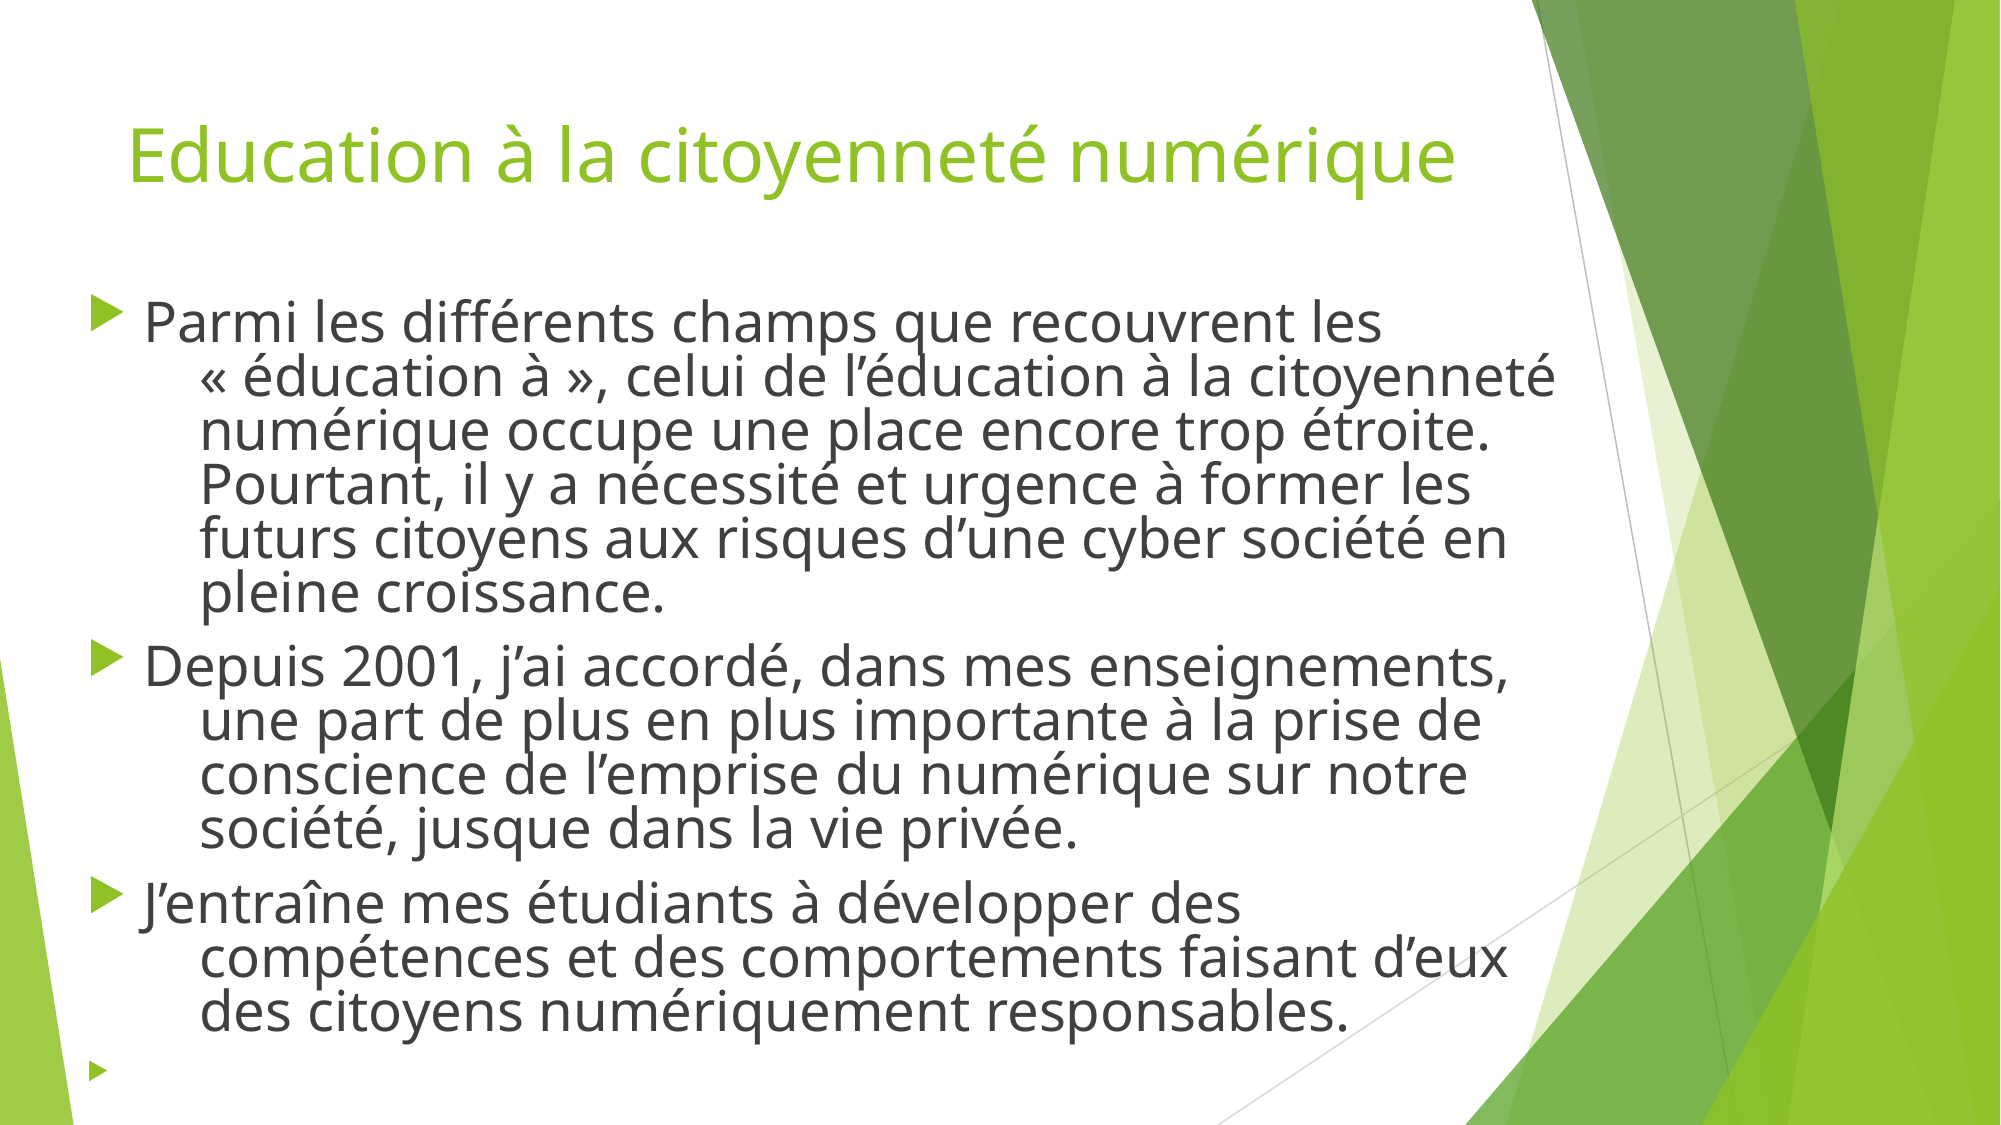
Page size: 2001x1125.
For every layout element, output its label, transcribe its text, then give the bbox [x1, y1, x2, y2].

title Education à la citoyenneté numérique [111, 99, 1522, 291]
list Parmi les différents champs que recouvrent les « éducation à », celui de l’éducation à la citoyenneté numérique occupe une place encore trop étroite. Pourtant, il y a nécessité et urgence à former les futurs citoyens aux risques d’une cyber société en pleine croissance. Depuis 2001, j’ai accordé, dans mes enseignements, une part de plus en plus importante à la prise de conscience de l’emprise du numérique sur notre société, jusque dans la vie privée. J’entraîne mes étudiants à développer des compétences et des comportements faisant d’eux des citoyens numériquement responsables. [71, 291, 1589, 1110]
